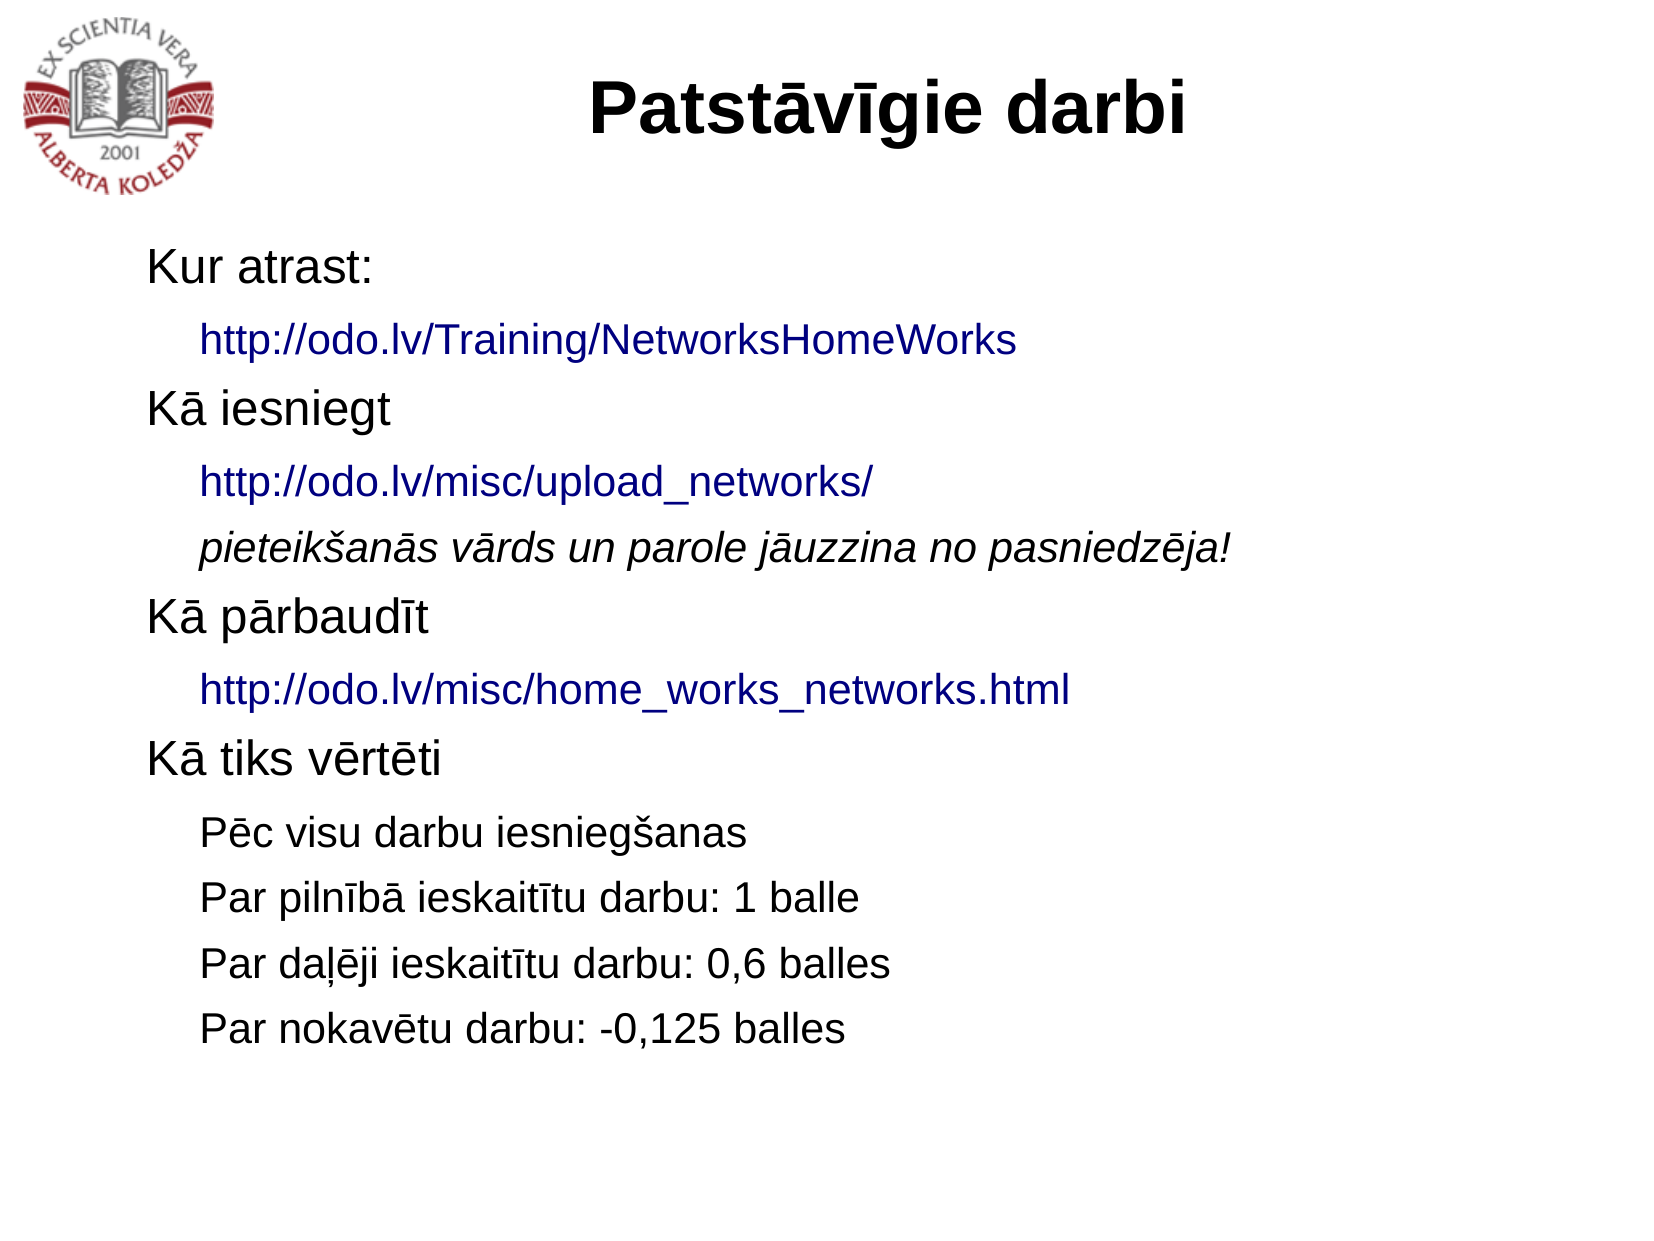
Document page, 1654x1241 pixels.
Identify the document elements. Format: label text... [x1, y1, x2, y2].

picture [23, 17, 214, 195]
title Patstāvīgie darbi [206, 49, 1571, 166]
list Kur atrast: http://odo.lv/Training/NetworksHomeWorks Kā iesniegt http://odo.lv/misc/upload_networks/ pieteikšanās vārds un parole jāuzzina no pasniedzēja! Kā pārbaudīt http://odo.lv/misc/home_works_networks.html Kā tiks vērtēti Pēc visu darbu iesniegšanas Par pilnībā ieskaitītu darbu: 1 balle Par daļēji ieskaitītu darbu: 0,6 balles Par nokavētu darbu: -0,125 balles [94, 238, 1583, 1058]
